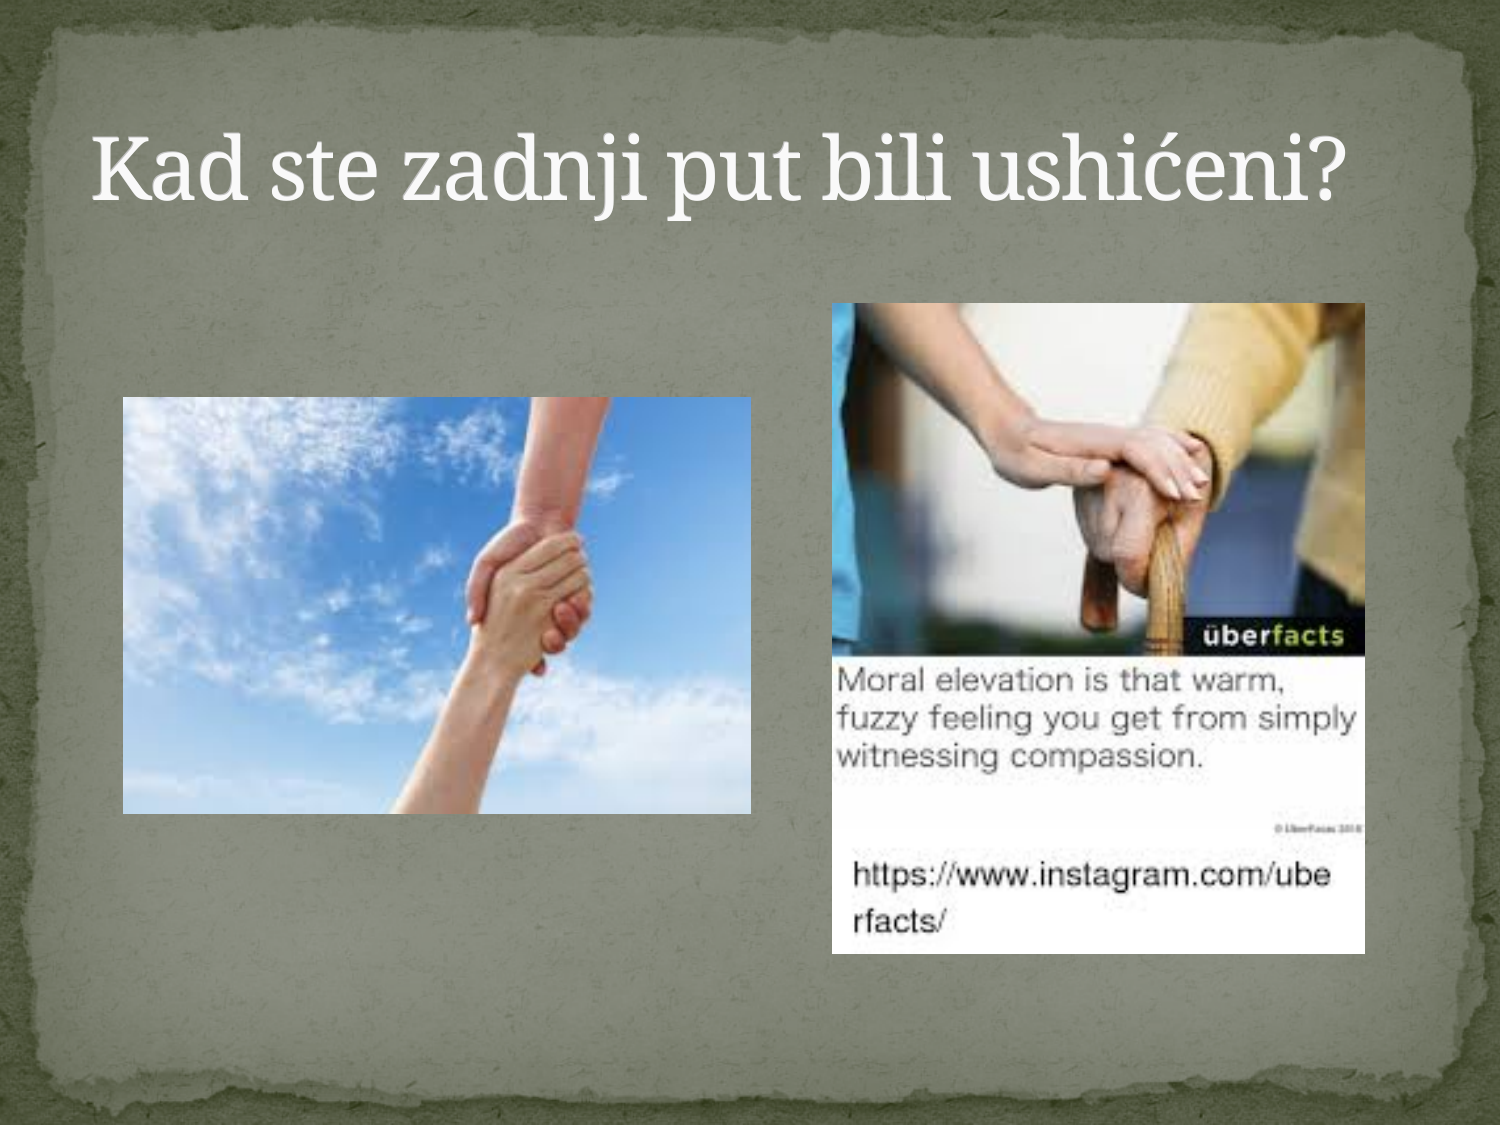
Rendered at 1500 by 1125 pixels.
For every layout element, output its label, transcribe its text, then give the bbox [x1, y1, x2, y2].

title Kad ste zadnji put bili ushićeni? [75, 24, 1426, 225]
picture [832, 304, 1365, 954]
picture [123, 397, 751, 815]
